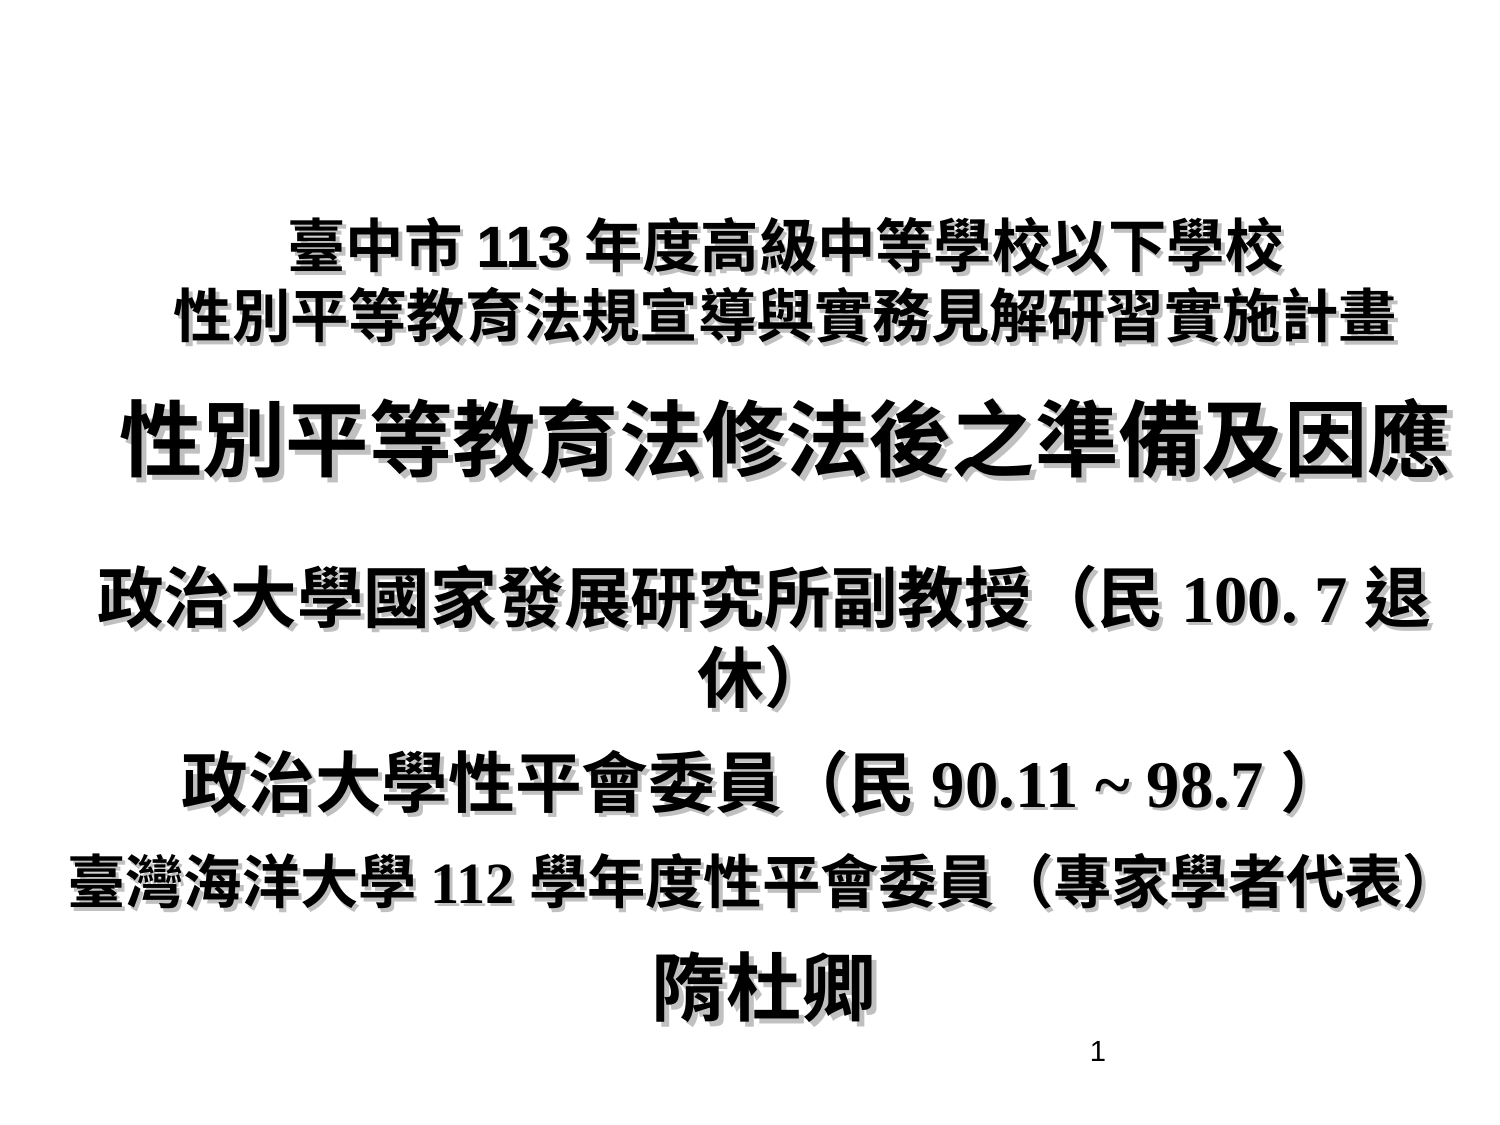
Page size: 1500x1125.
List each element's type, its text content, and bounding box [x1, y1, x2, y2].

text_box 臺中市113年度高級中等學校以下學校 性別平等教育法規宣導與實務見解研習實施計畫 性別平等教育法修法後之準備及因應 [86, 202, 1485, 494]
text_box 政治大學國家發展研究所副教授（民100. 7退休） 政治大學性平會委員（民90.11 ~ 98.7） 臺灣海洋大學112學年度性平會委員（專家學者代表） 隋杜卿 [32, 548, 1497, 1038]
text_box [1074, 1024, 1426, 1103]
